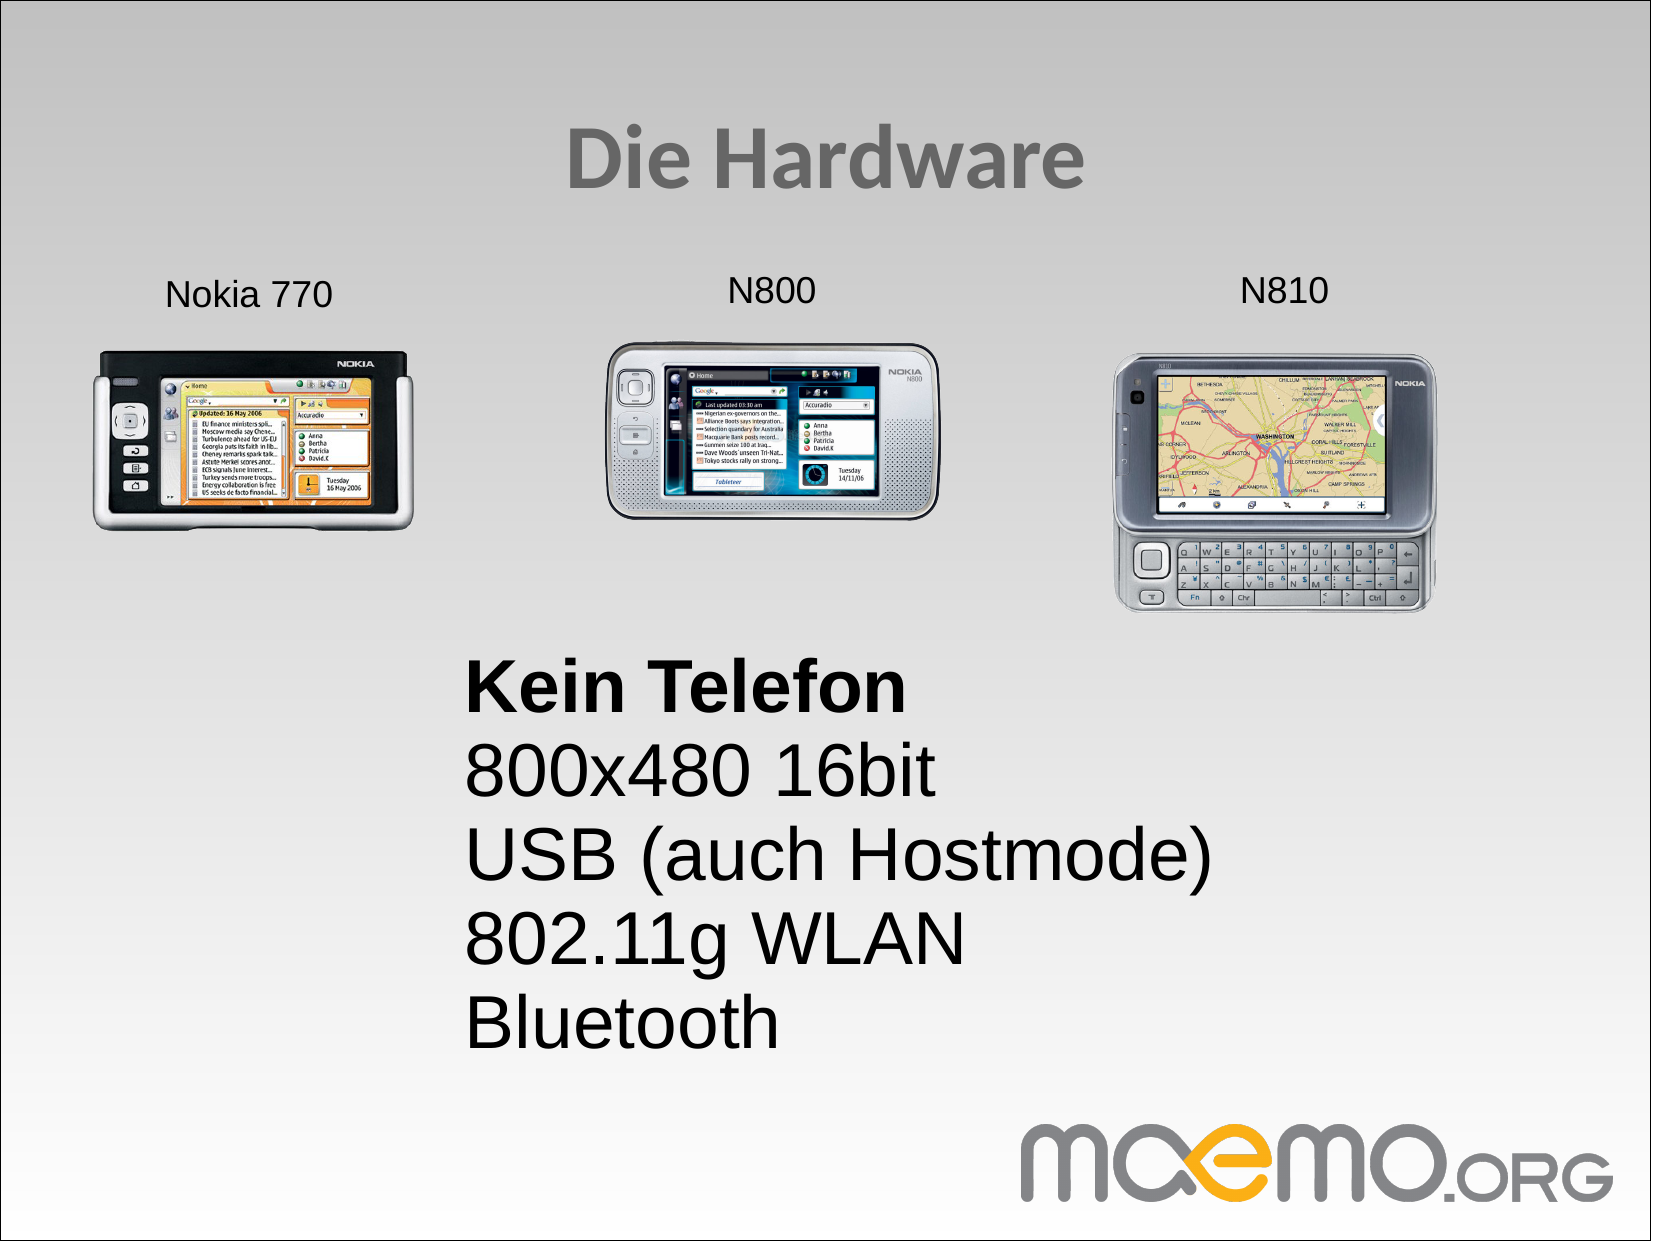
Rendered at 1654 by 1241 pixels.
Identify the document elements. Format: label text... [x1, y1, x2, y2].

title Die Hardware [82, 82, 1571, 250]
picture [600, 337, 946, 526]
text_box Nokia 770 [150, 266, 348, 324]
text_box Kein Telefon 800x480 16bit USB (auch Hostmode) 802.11g WLAN Bluetooth [450, 637, 1276, 1073]
picture [1087, 328, 1462, 638]
picture [75, 337, 436, 546]
text_box N800 [712, 262, 832, 320]
text_box N810 [1225, 262, 1345, 320]
picture [1021, 1124, 1613, 1202]
